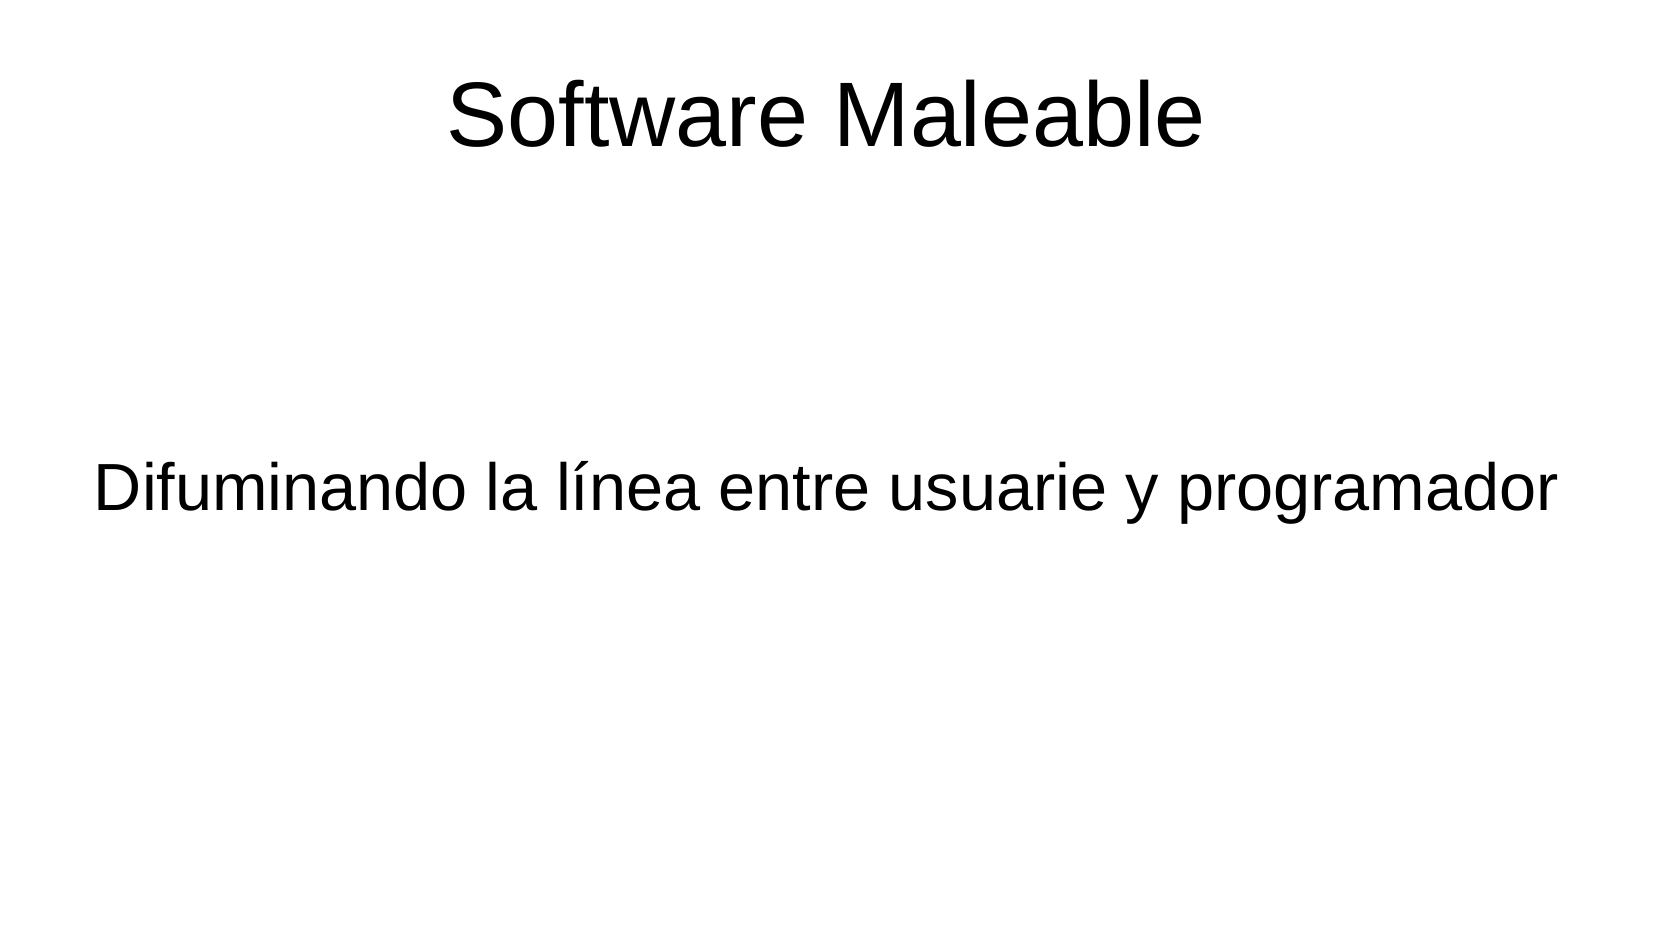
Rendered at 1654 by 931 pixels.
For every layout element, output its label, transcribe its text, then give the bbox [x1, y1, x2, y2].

title Software Maleable [82, 37, 1571, 193]
subtitle Difuminando la línea entre usuarie y programador [82, 217, 1571, 758]
